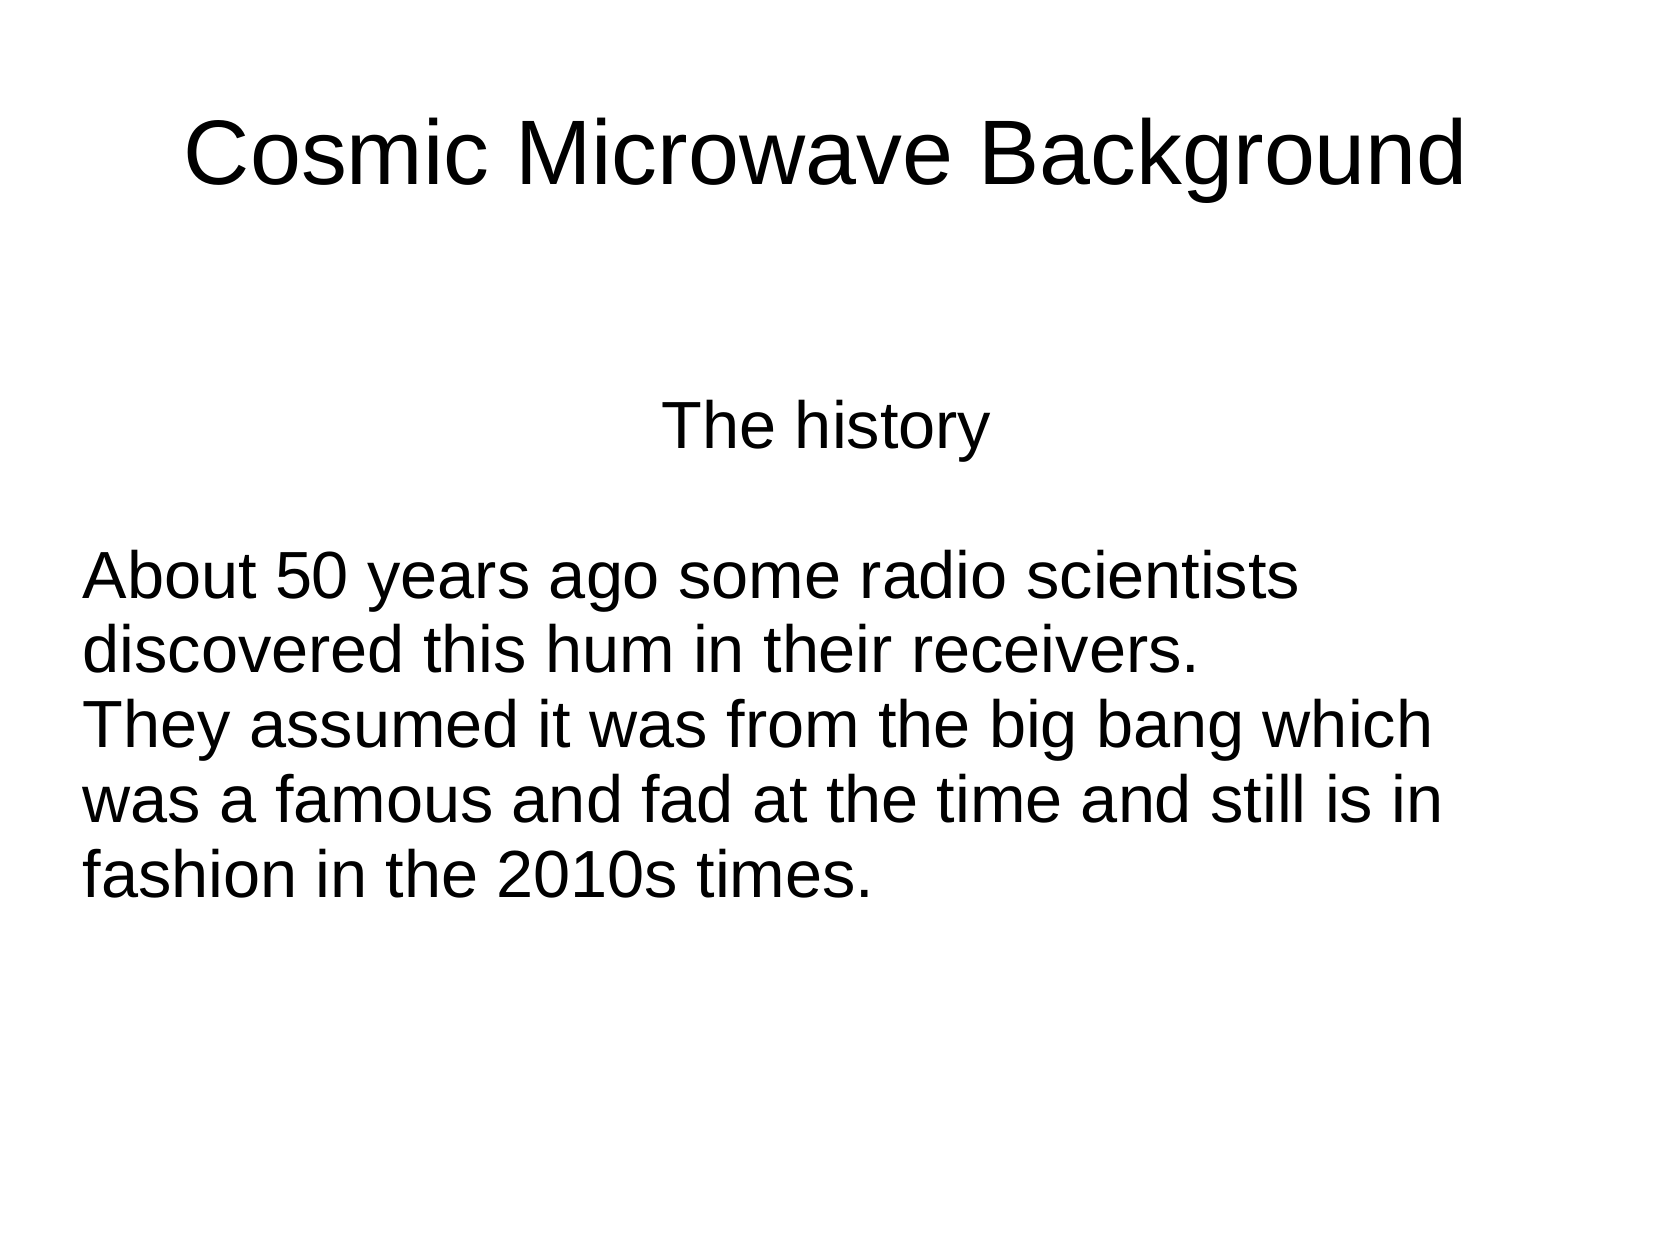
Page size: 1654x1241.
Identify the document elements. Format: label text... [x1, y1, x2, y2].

subtitle The history About 50 years ago some radio scientists discovered this hum in their receivers. They assumed it was from the big bang which was a famous and fad at the time and still is in fashion in the 2010s times. [82, 290, 1571, 1010]
title Cosmic Microwave Background [82, 49, 1571, 257]
